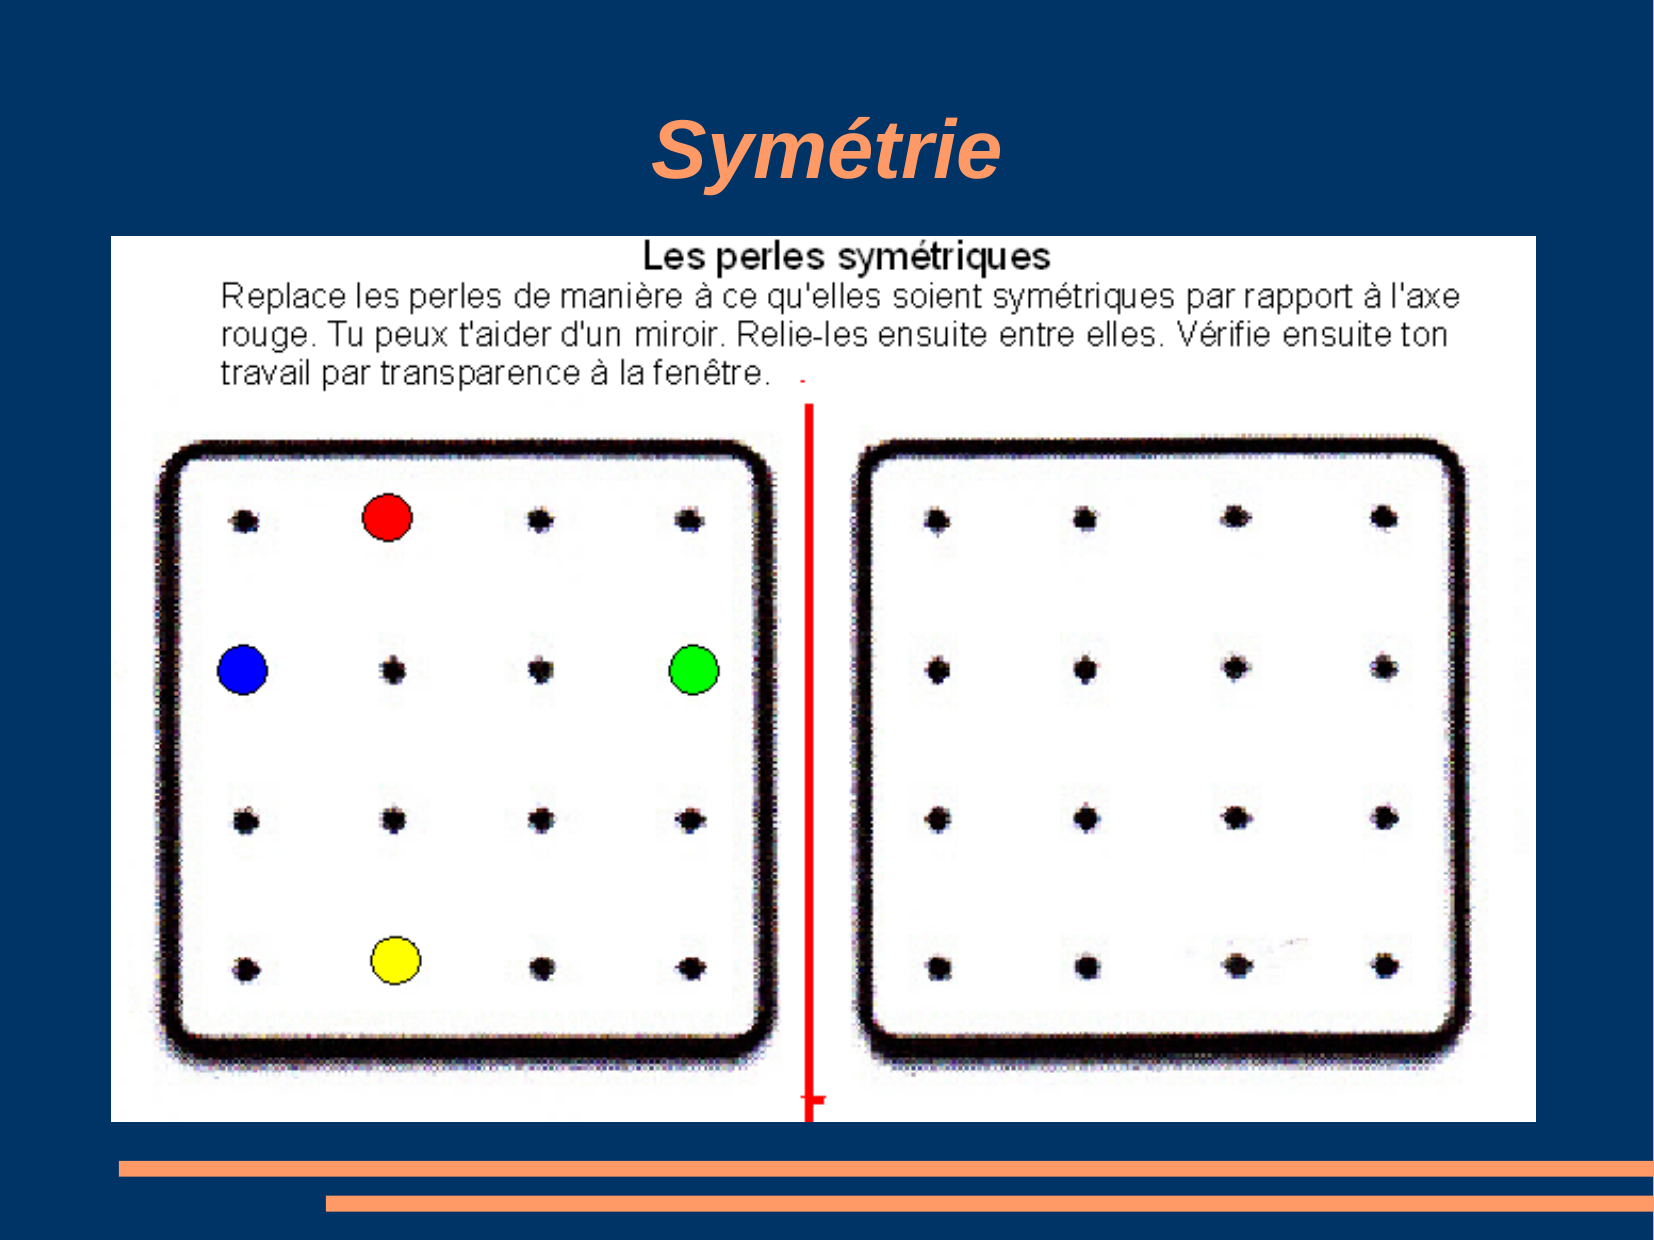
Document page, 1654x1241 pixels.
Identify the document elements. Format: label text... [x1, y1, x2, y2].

picture [111, 236, 1536, 1123]
title Symétrie [121, 46, 1534, 236]
